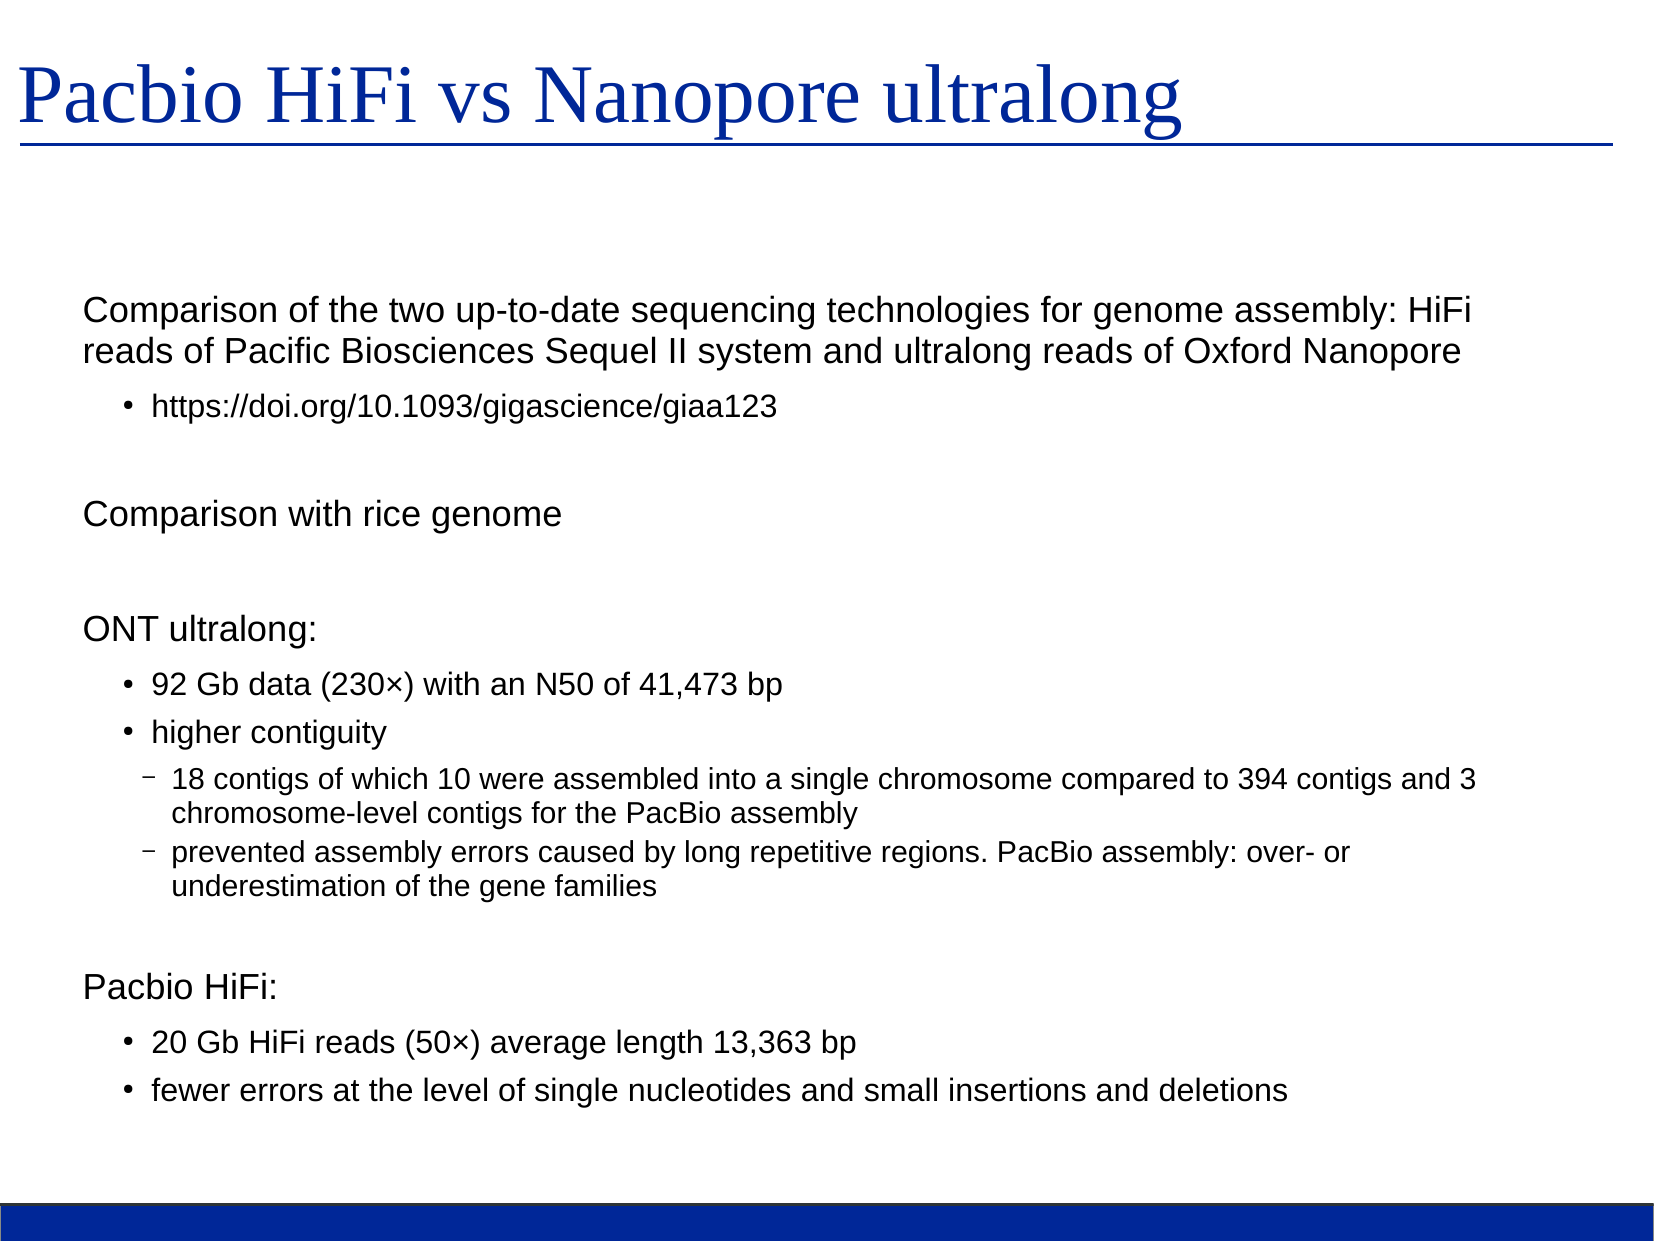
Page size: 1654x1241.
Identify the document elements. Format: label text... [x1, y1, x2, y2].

list Comparison of the two up-to-date sequencing technologies for genome assembly: HiFi reads of Pacific Biosciences Sequel II system and ultralong reads of Oxford Nanopore https://doi.org/10.1093/gigascience/giaa123 Comparison with rice genome ONT ultralong: 92 Gb data (230×) with an N50 of 41,473 bp higher contiguity 18 contigs of which 10 were assembled into a single chromosome compared to 394 contigs and 3 chromosome-level contigs for the PacBio assembly prevented assembly errors caused by long repetitive regions. PacBio assembly: over- or underestimation of the gene families Pacbio HiFi: 20 Gb HiFi reads (50×) average length 13,363 bp fewer errors at the level of single nucleotides and small insertions and deletions [82, 290, 1571, 1109]
title Pacbio HiFi vs Nanopore ultralong [17, 0, 1589, 198]
